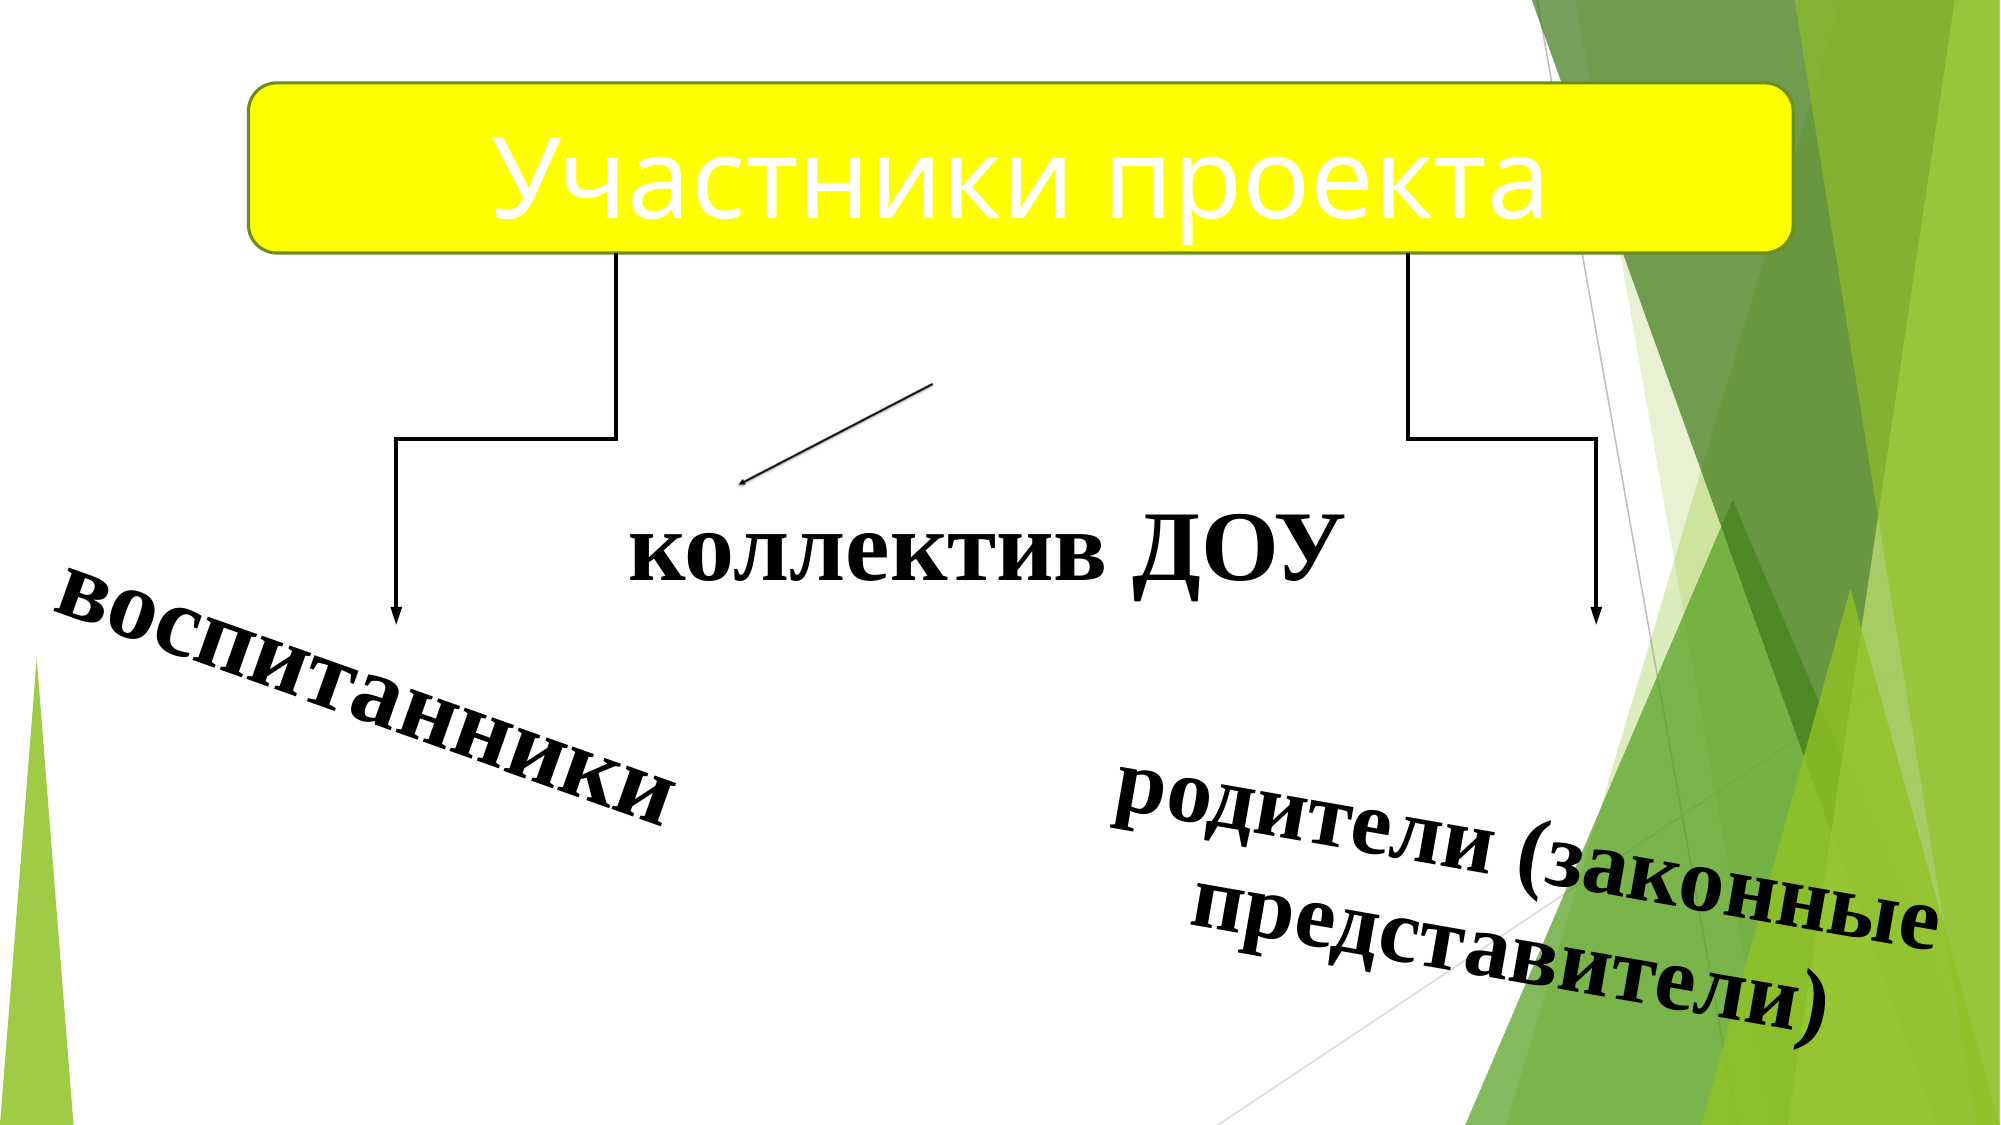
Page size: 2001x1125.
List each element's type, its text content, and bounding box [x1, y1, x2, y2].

text_box воспитанники [1, 505, 736, 870]
text_box Участники проекта [248, 82, 1794, 253]
picture [724, 318, 937, 555]
text_box коллектив ДОУ [416, 484, 1561, 610]
text_box родители (законные представители) [1017, 707, 2000, 1093]
